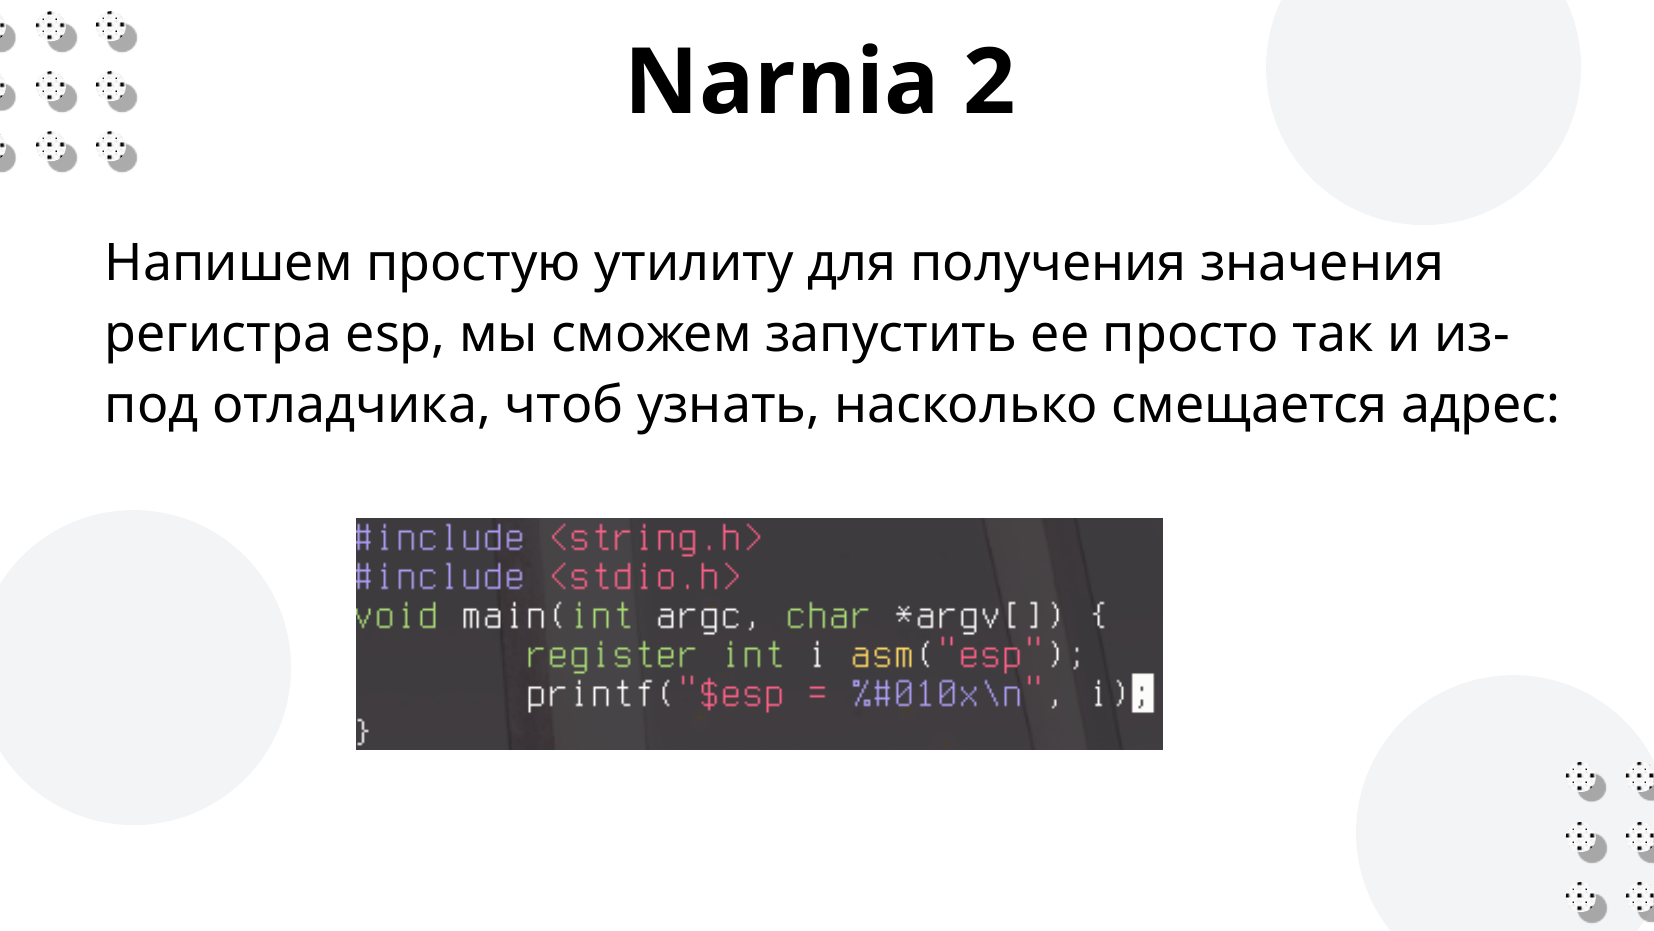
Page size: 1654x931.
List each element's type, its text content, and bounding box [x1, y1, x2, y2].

picture [0, 14, 6, 39]
picture [1625, 821, 1654, 853]
picture [1565, 882, 1596, 913]
picture [0, 134, 7, 159]
picture [1625, 881, 1654, 912]
title Narnia 2 [76, 0, 1565, 156]
picture [1625, 761, 1654, 792]
picture [1565, 761, 1596, 793]
picture [1565, 821, 1596, 853]
list Напишем простую утилиту для получения значения регистра esp, мы сможем запустить ее просто так и из-под отладчика, чтоб узнать, насколько смещается адрес: [49, 225, 1576, 451]
picture [35, 11, 66, 42]
picture [35, 131, 67, 162]
picture [35, 71, 66, 102]
picture [99, 156, 123, 162]
picture [356, 518, 1163, 751]
picture [0, 74, 6, 99]
